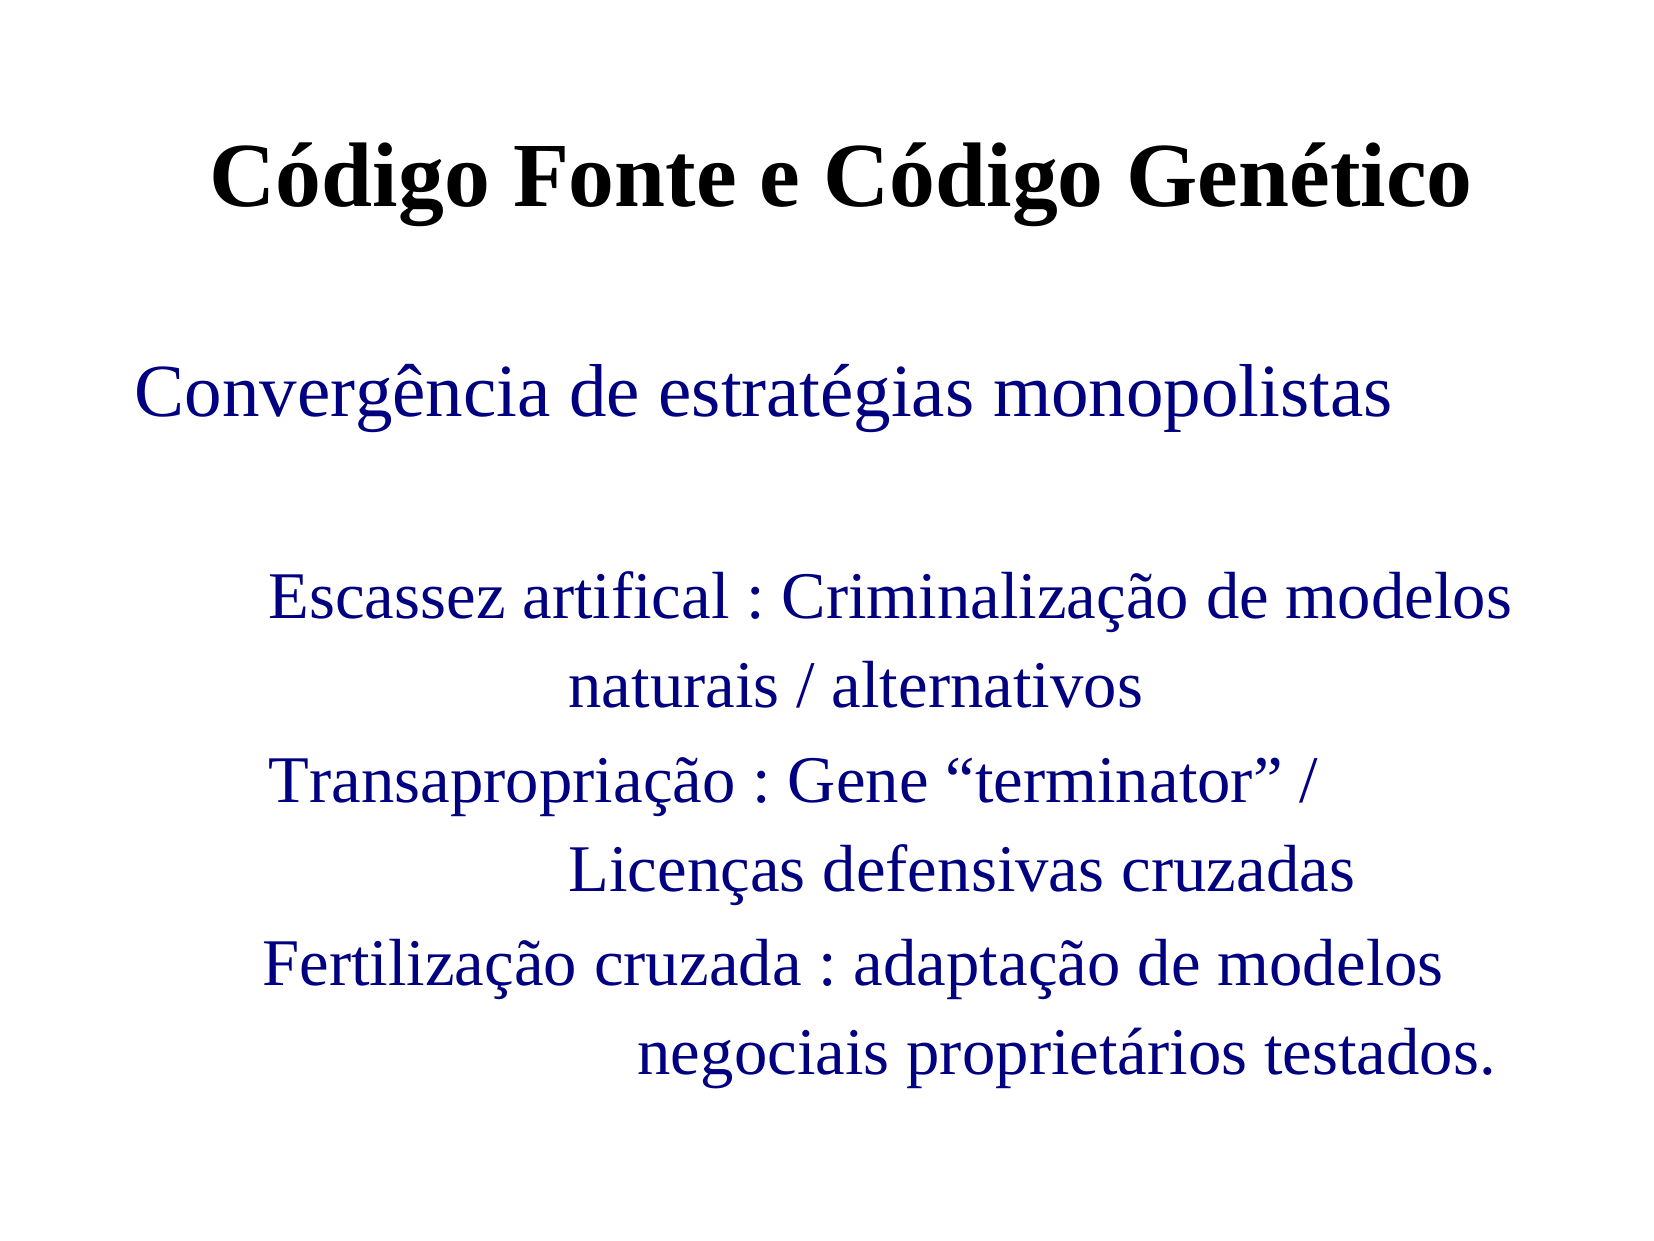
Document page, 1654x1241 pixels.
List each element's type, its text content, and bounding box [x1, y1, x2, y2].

text_box Convergência de estratégias monopolistas Escassez artifical : Criminalização de modelos naturais / alternativos Transapropriação : Gene “terminator” / Licenças defensivas cruzadas Fertilização cruzada : adaptação de modelos negociais proprietários testados. [125, 333, 1546, 1073]
title Código Fonte e Código Genético [184, 81, 1501, 269]
